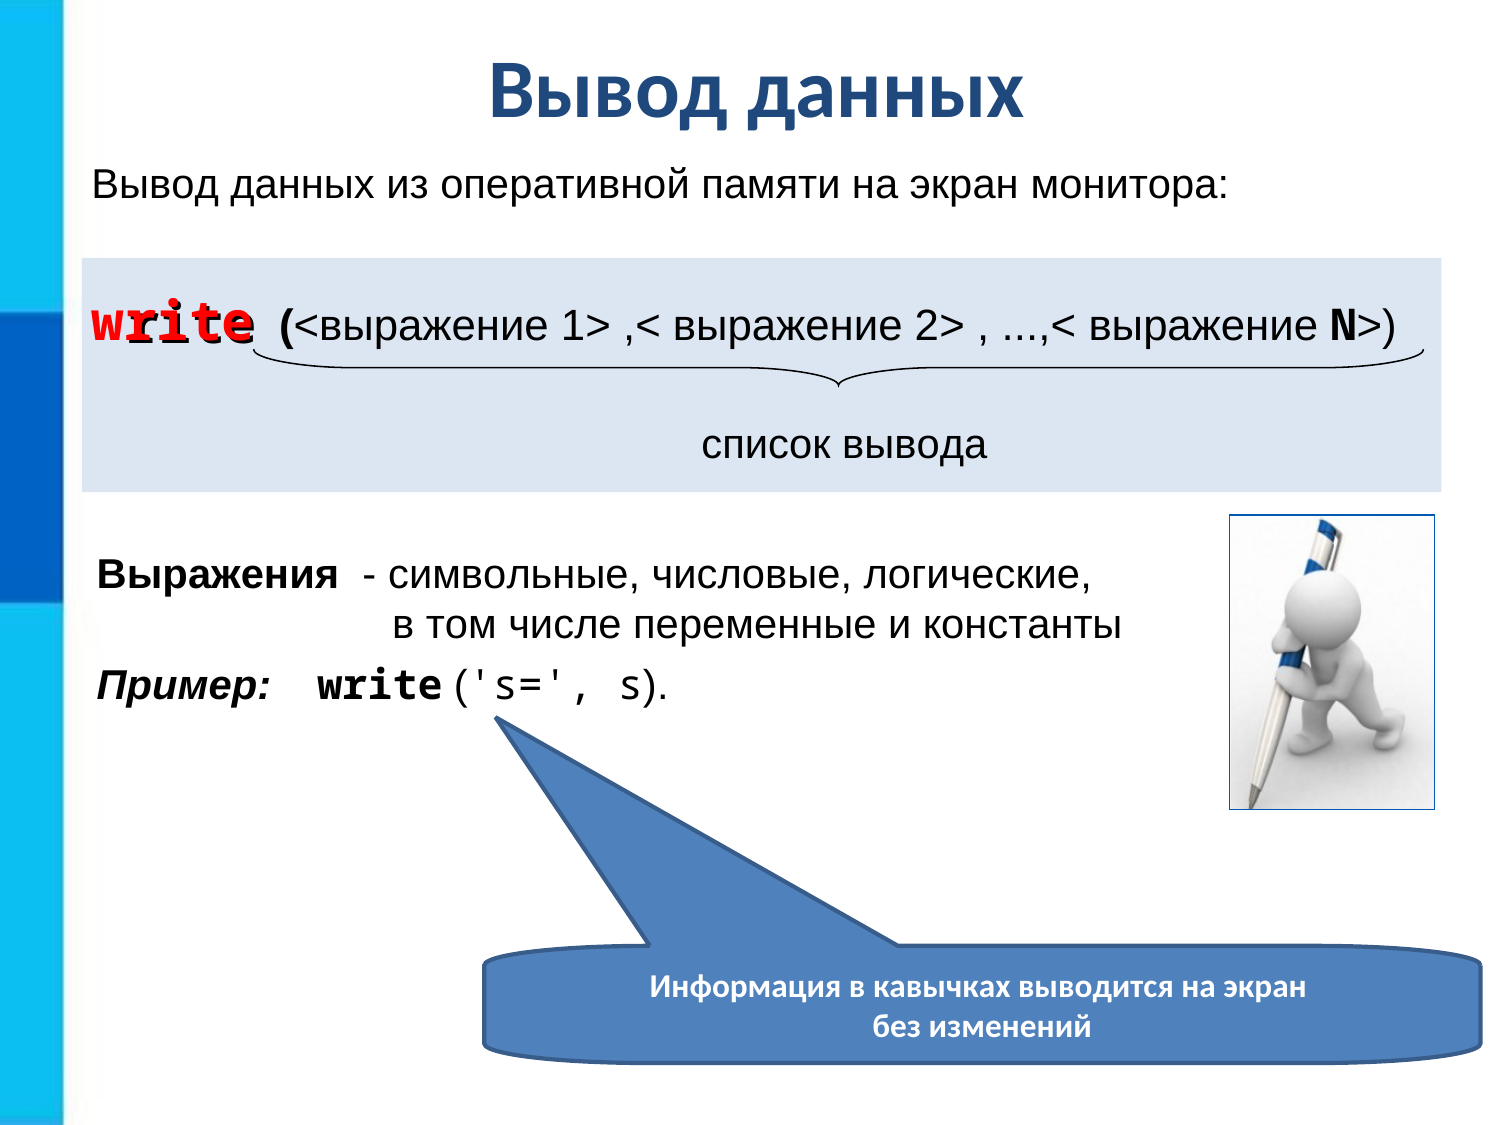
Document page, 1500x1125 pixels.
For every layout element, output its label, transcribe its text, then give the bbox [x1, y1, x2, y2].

text_box write (<выражение 1> ,< выражение 2> , ...,< выражение N>) [76, 278, 1459, 493]
text_box Информация в кавычках выводится на экран без изменений [484, 717, 1481, 1064]
text_box Вывод данных [88, 30, 1425, 138]
text_box Выражения - символьные, числовые, логические, в том числе переменные и константы Пример: write ('s=', s). [81, 539, 1229, 717]
text_box список вывода [336, 408, 1353, 475]
text_box Вывод данных из оперативной памяти на экран монитора: [76, 148, 1500, 276]
picture [0, 0, 1500, 1125]
